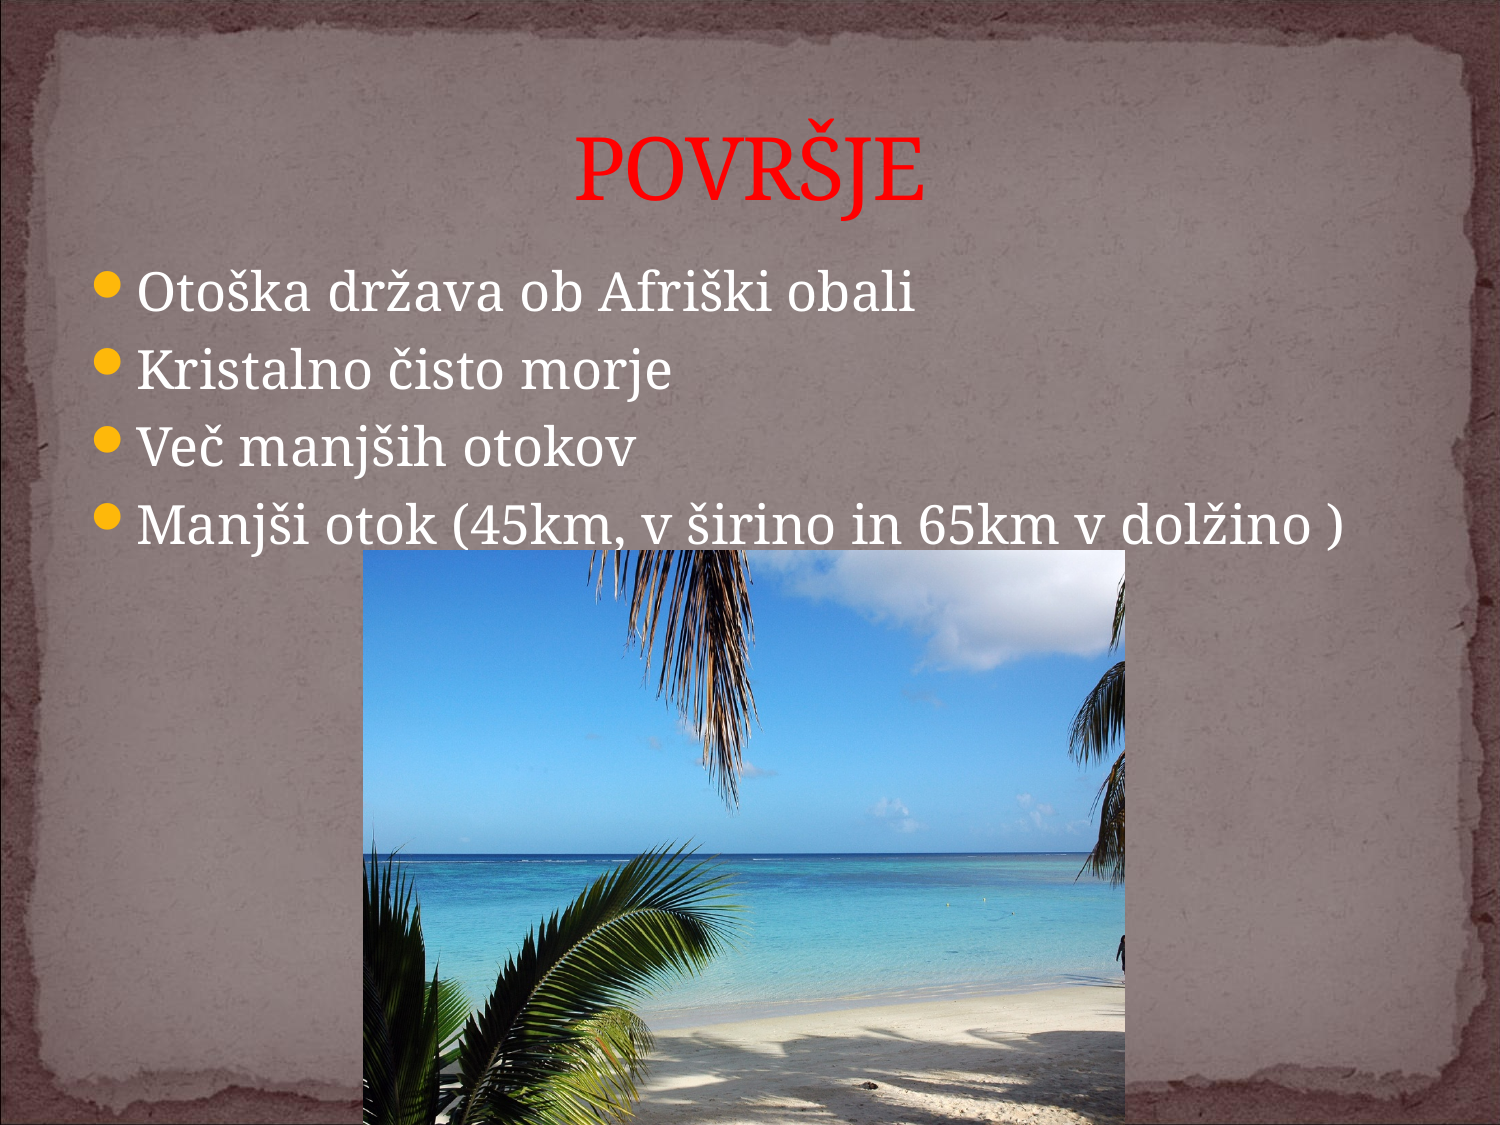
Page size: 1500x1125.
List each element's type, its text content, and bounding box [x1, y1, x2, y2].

picture [0, 0, 1500, 1125]
list Otoška država ob Afriški obali Kristalno čisto morje Več manjših otokov Manjši otok (45km, v širino in 65km v dolžino ) [75, 249, 1425, 1000]
title POVRŠJE [75, 24, 1425, 225]
